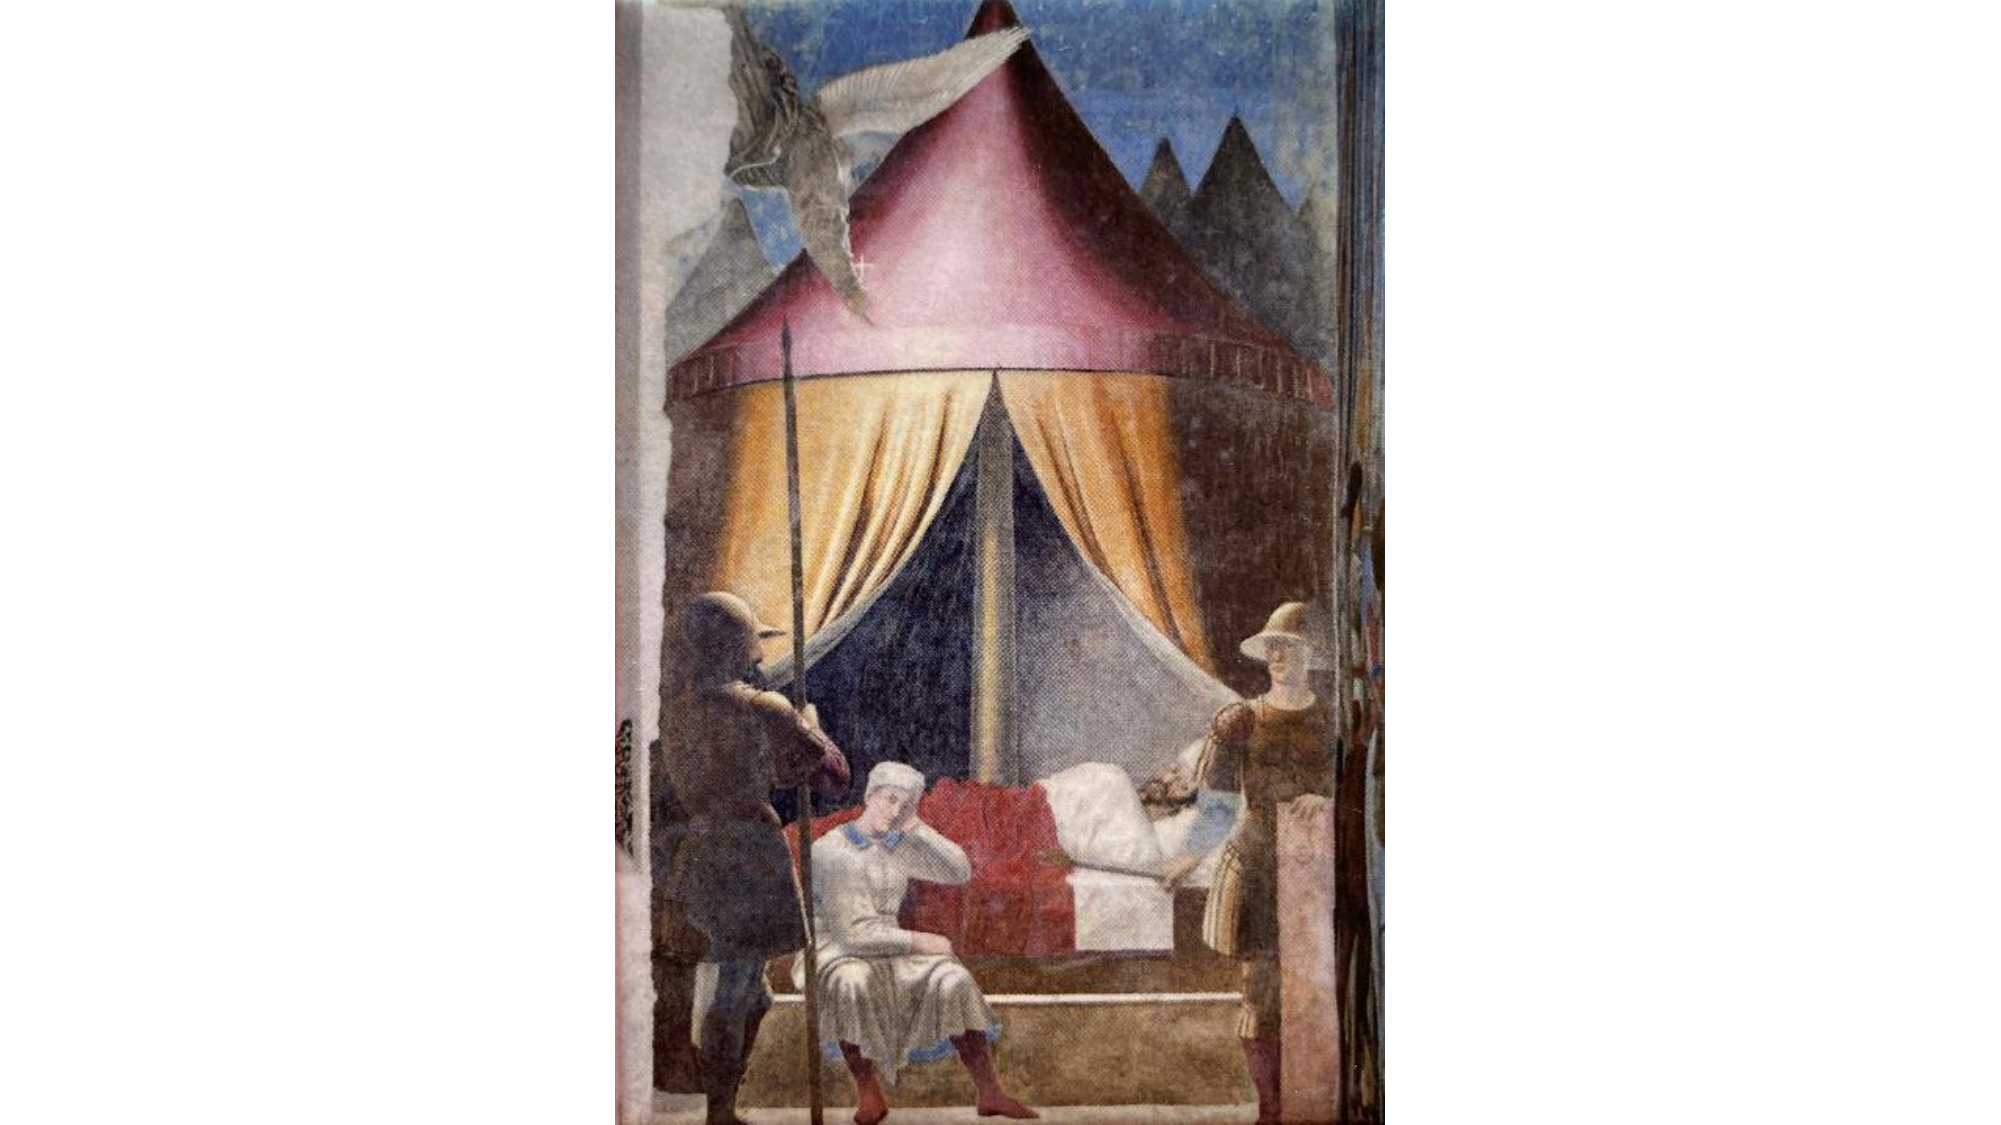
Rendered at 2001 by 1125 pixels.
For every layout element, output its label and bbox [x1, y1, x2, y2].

picture [615, 0, 1385, 1125]
